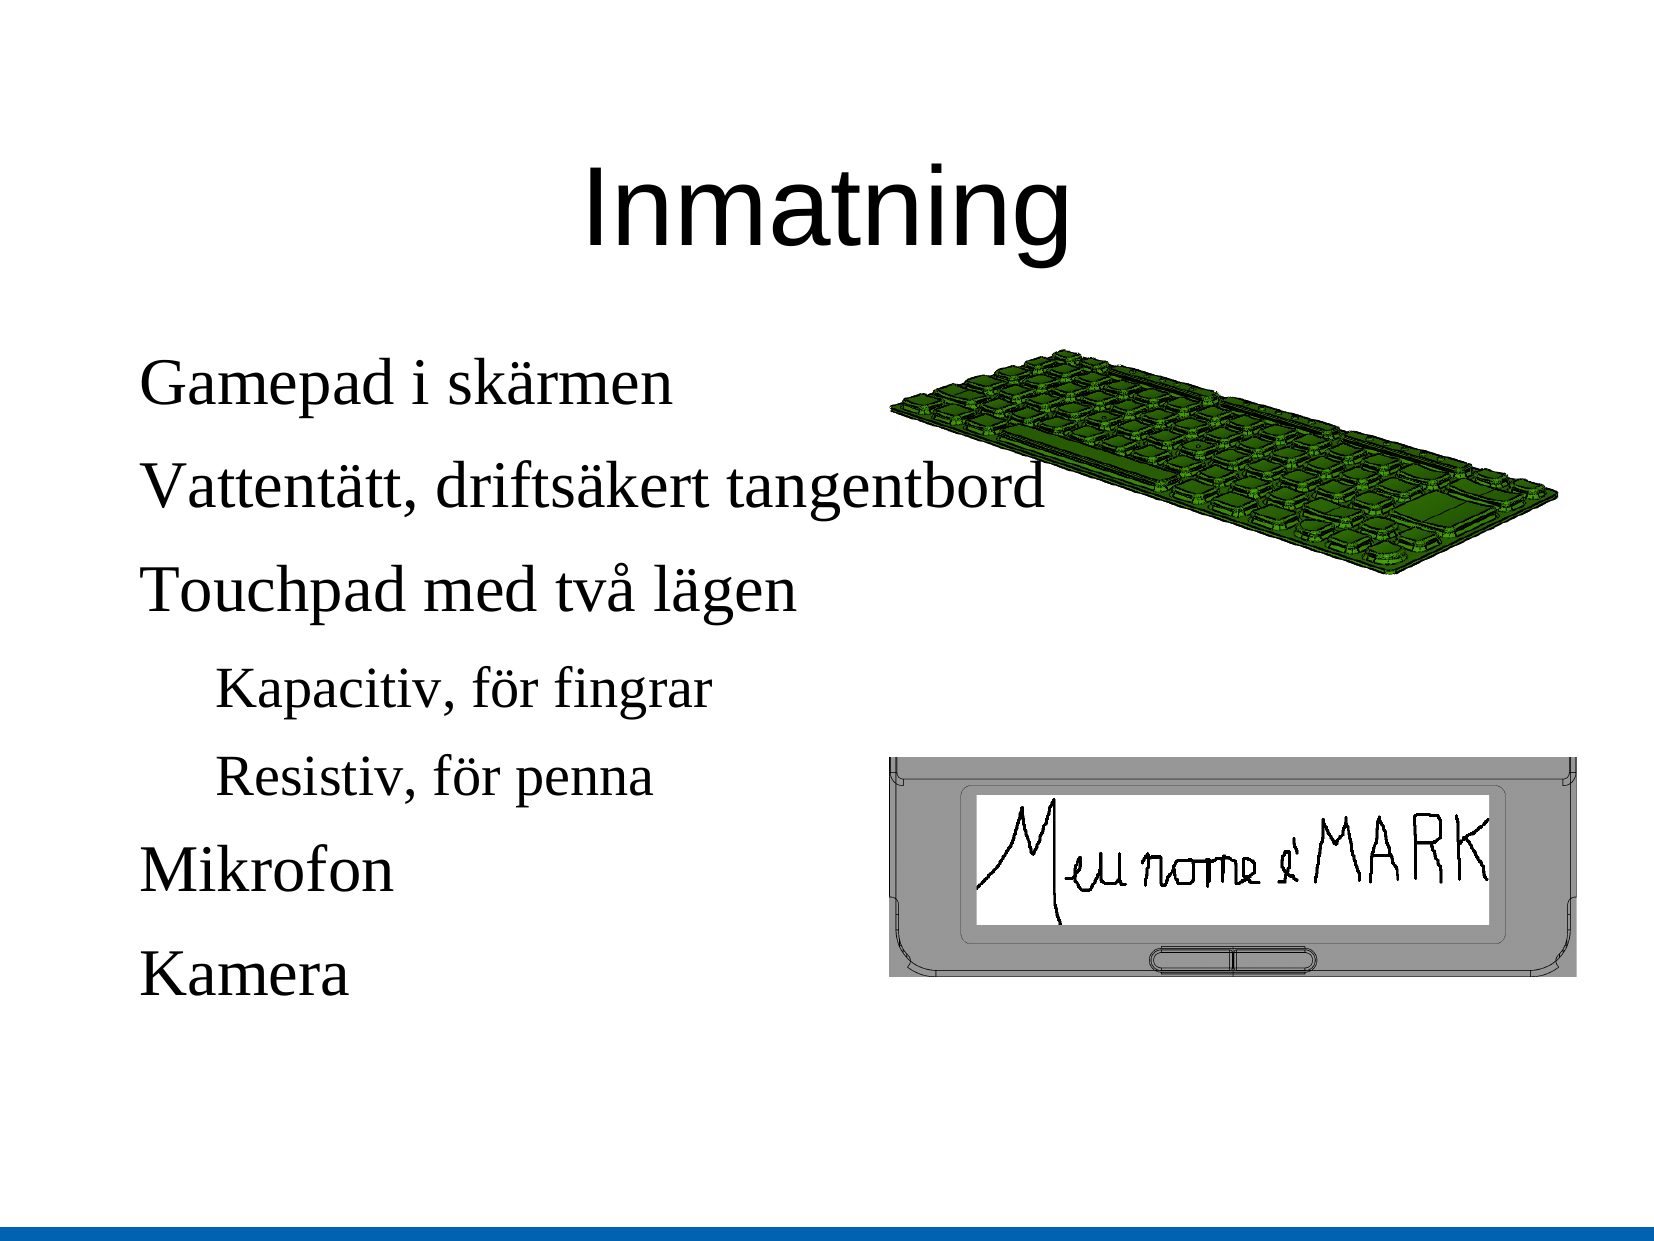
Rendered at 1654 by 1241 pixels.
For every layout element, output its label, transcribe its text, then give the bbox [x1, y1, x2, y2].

list Gamepad i skärmen Vattentätt, driftsäkert tangentbord Touchpad med två lägen Kapacitiv, för fingrar Resistiv, för penna Mikrofon Kamera [121, 344, 1534, 1134]
title Inmatning [121, 102, 1534, 310]
picture [876, 332, 1586, 577]
picture [889, 757, 1577, 977]
